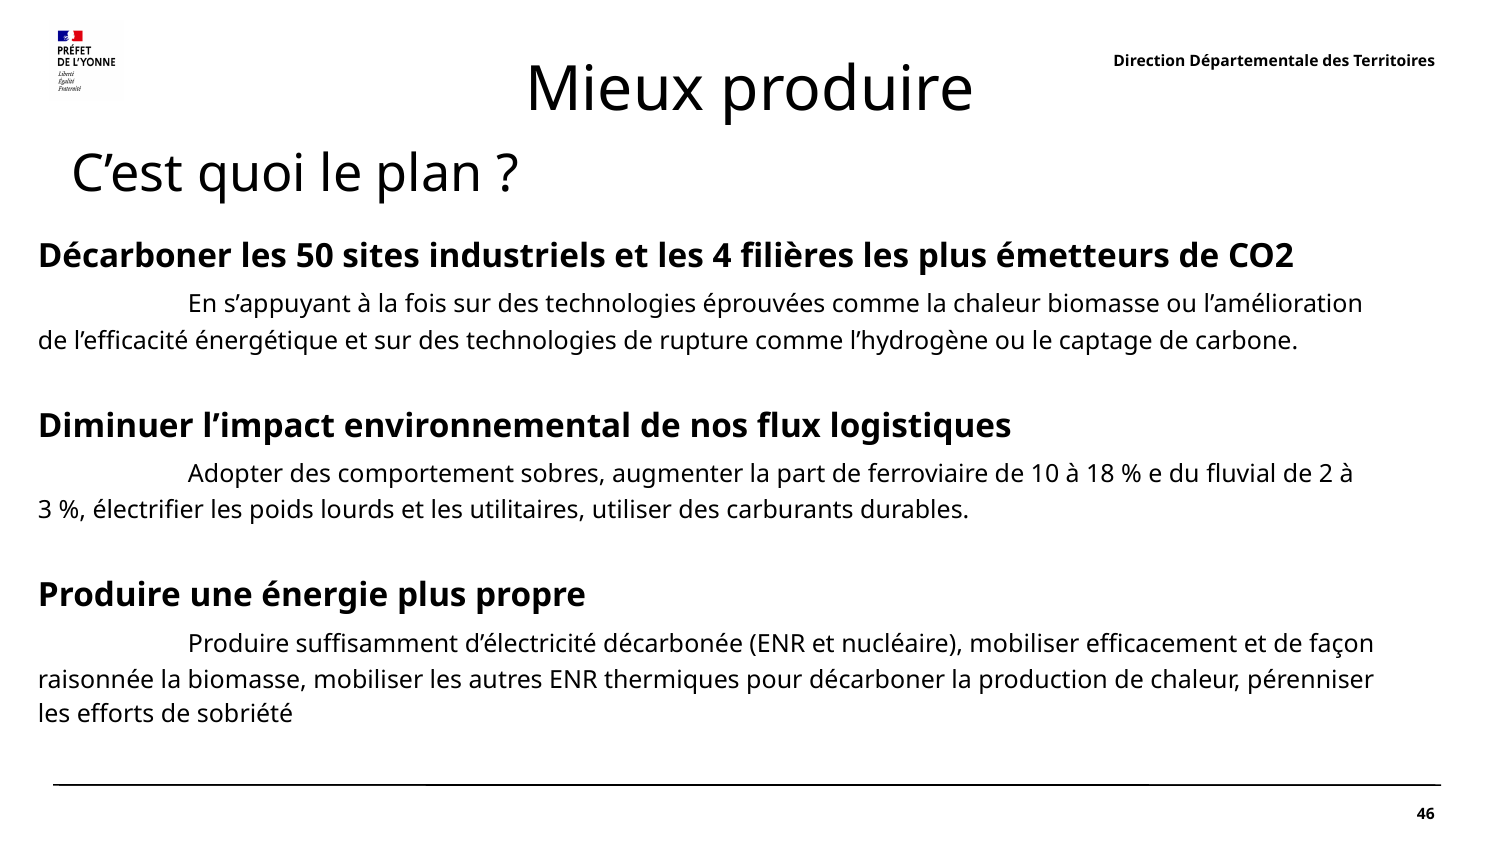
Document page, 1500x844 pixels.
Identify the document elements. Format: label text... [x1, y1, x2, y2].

title Mieux produire [75, 16, 1426, 157]
title Décarboner les 50 sites industriels et les 4 filières les plus émetteurs de CO2 En s’appuyant à la fois sur des technologies éprouvées comme la chaleur biomasse ou l’amélioration de l’efficacité énergétique et sur des technologies de rupture comme l’hydrogène ou le captage de carbone. Diminuer l’impact environnemental de nos flux logistiques Adopter des comportement sobres, augmenter la part de ferroviaire de 10 à 18 % e du fluvial de 2 à 3 %, électrifier les poids lourds et les utilitaires, utiliser des carburants durables. Produire une énergie plus propre Produire suffisamment d’électricité décarbonée (ENR et nucléaire), mobiliser efficacement et de façon raisonnée la biomasse, mobiliser les autres ENR thermiques pour décarboner la production de chaleur, pérenniser les efforts de sobriété [37, 252, 1388, 844]
text_box C’est quoi le plan ? [57, 128, 562, 207]
picture [49, 20, 75, 101]
